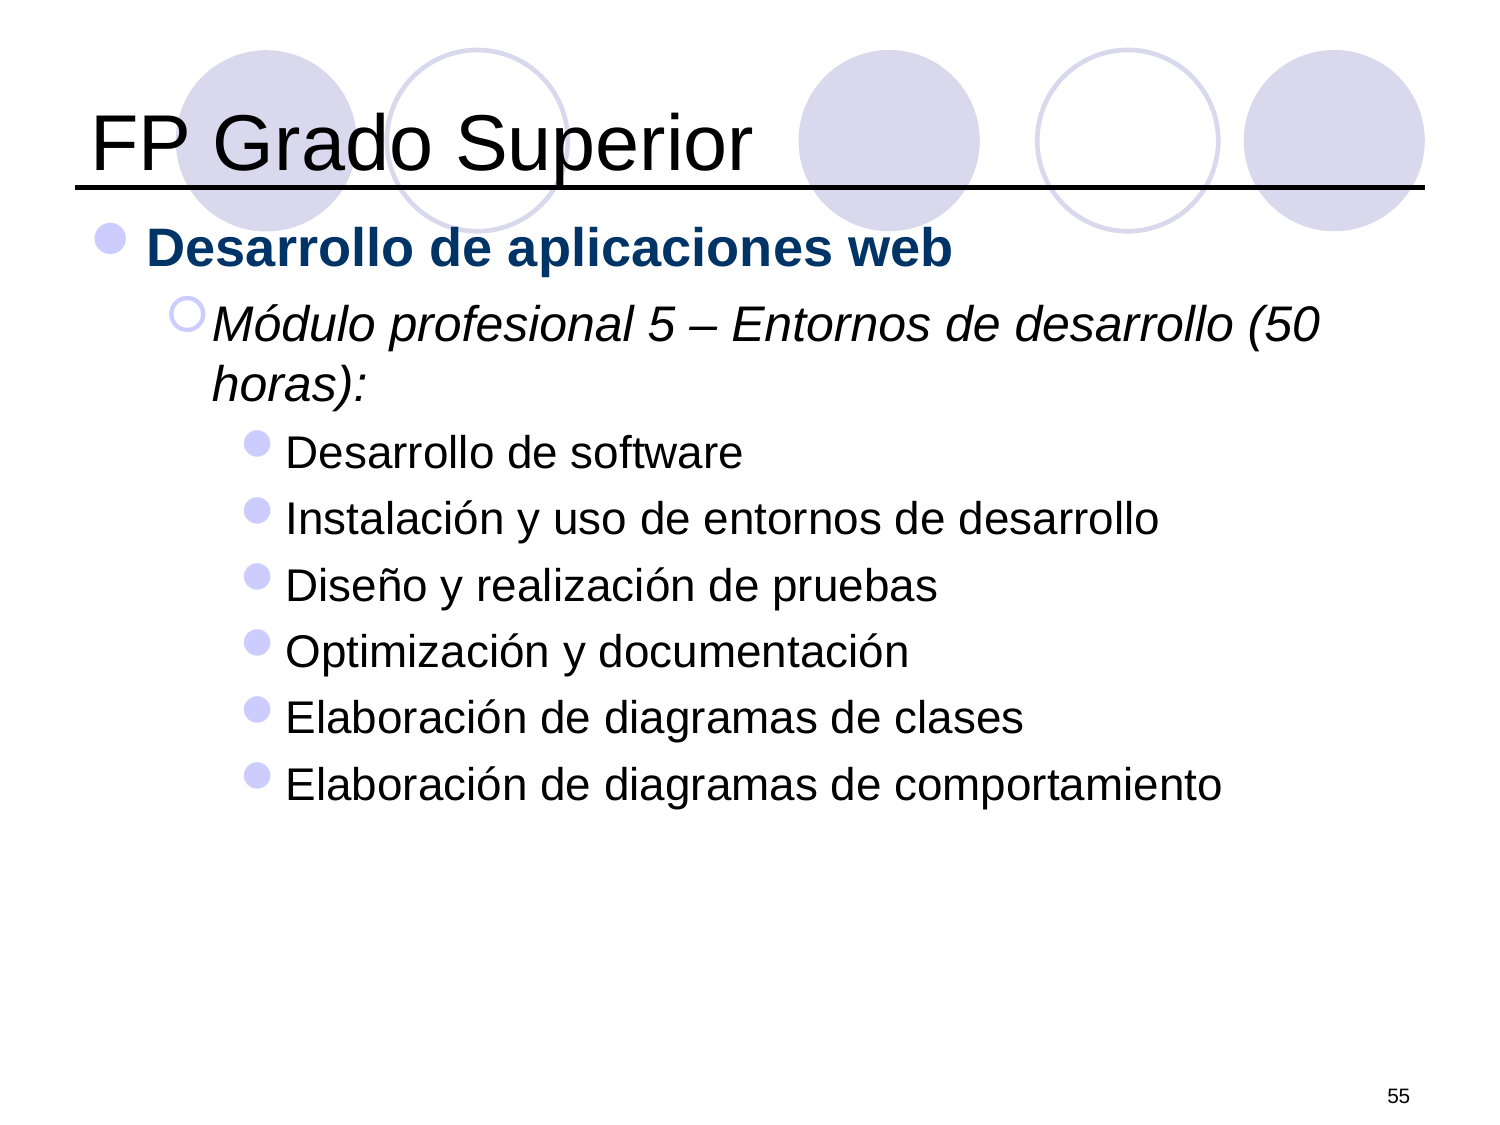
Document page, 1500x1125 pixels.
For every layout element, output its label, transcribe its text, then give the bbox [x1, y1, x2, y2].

list Desarrollo de aplicaciones web Módulo profesional 5 – Entornos de desarrollo (50 horas): Desarrollo de software Instalación y uso de entornos de desarrollo Diseño y realización de pruebas Optimización y documentación Elaboración de diagramas de clases Elaboración de diagramas de comportamiento [74, 212, 1450, 1063]
title FP Grado Superior [75, 45, 1426, 212]
text_box <number> [1074, 1074, 1426, 1101]
